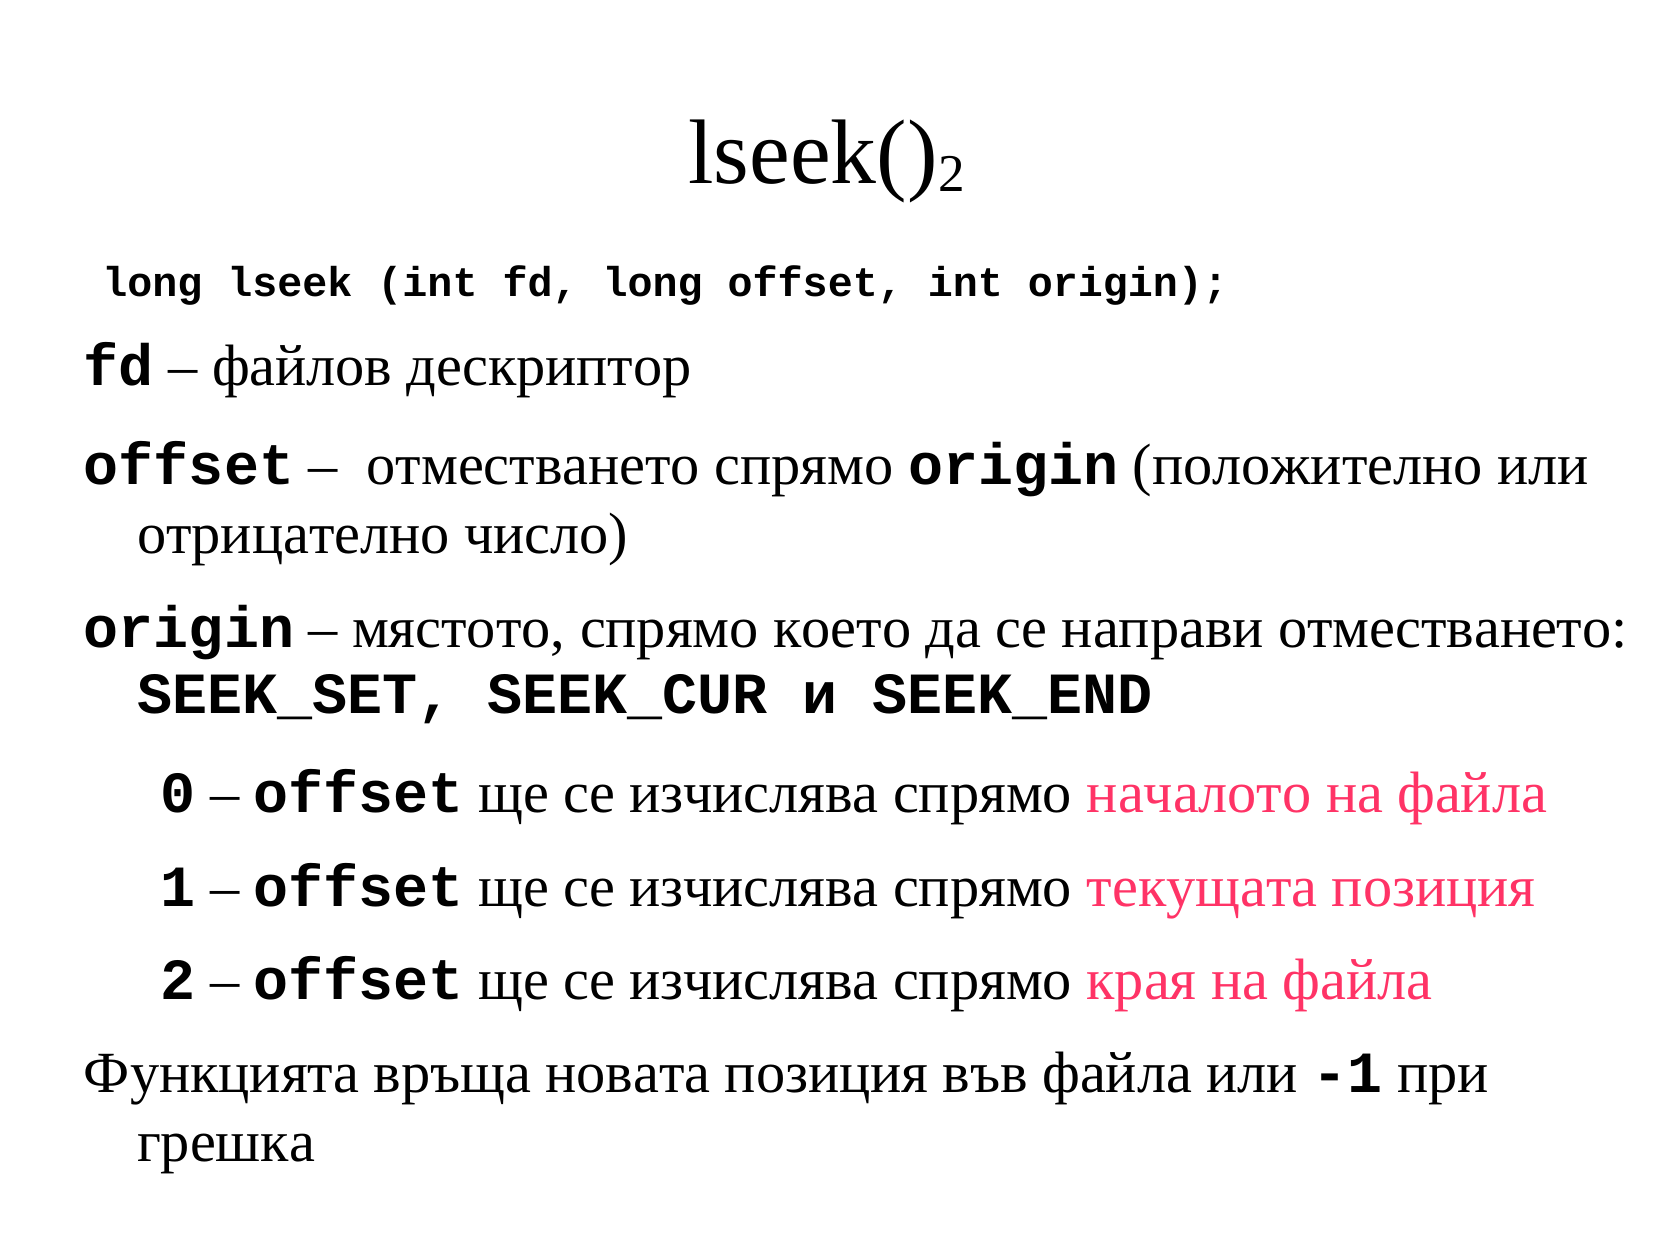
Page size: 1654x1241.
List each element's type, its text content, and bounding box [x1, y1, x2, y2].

list fd – файлов дескриптор offset – отместването спрямо origin (положително или отрицателно число) origin – мястото, спрямо което да се направи отместването: SEEK_SET, SEEK_CUR и SEEK_END 0 – offset ще се изчислява спрямо началото на файла 1 – offset ще се изчислява спрямо текущата позиция 2 – offset ще се изчислява спрямо края на файла Функцията връща новата позиция във файла или -1 при грешка [66, 333, 1646, 1182]
title lseek()2 [82, 49, 1571, 257]
text_box long lseek (int fd, long offset, int origin); [87, 254, 1523, 317]
